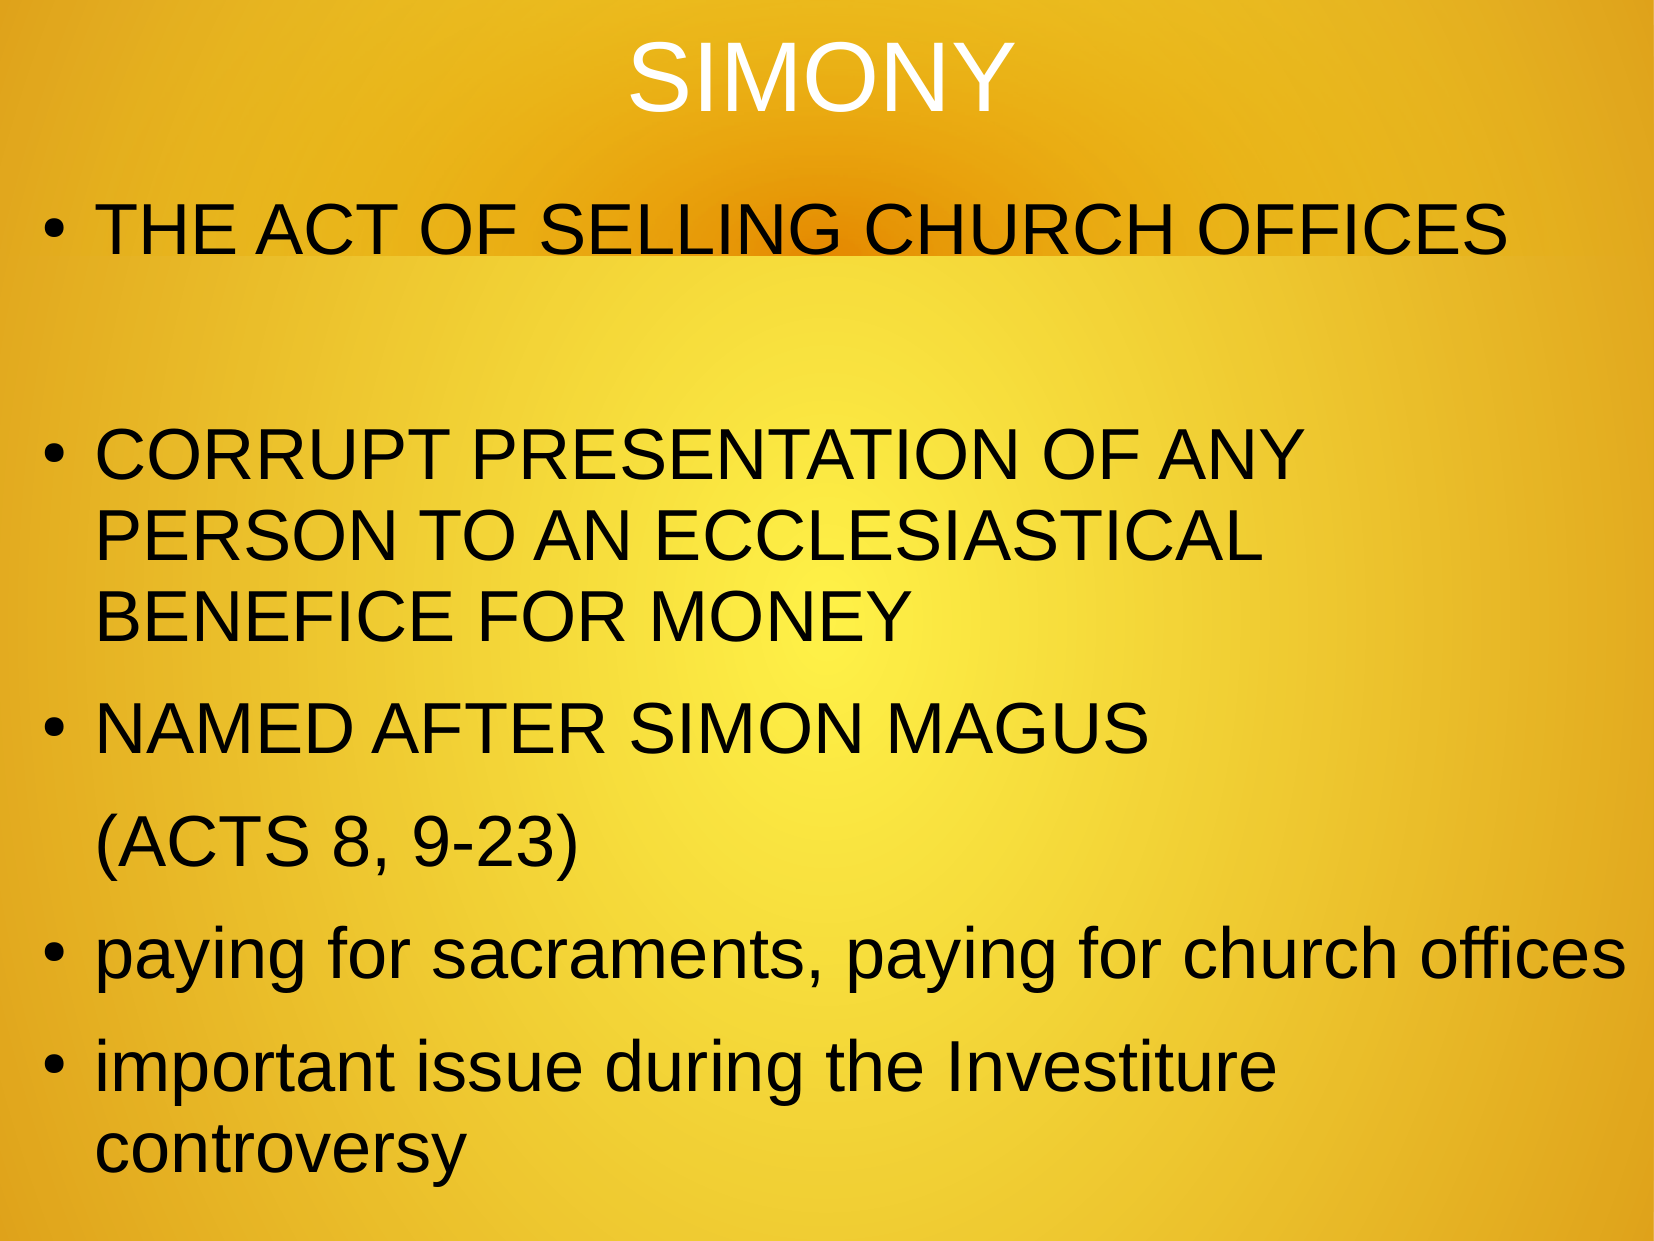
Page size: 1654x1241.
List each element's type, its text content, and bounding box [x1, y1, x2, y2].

title SIMONY [78, 0, 1567, 154]
list THE ACT OF SELLING CHURCH OFFICES CORRUPT PRESENTATION OF ANY PERSON TO AN ECCLESIASTICAL BENEFICE FOR MONEY NAMED AFTER SIMON MAGUS (ACTS 8, 9-23) paying for sacraments, paying for church offices important issue during the Investiture controversy [23, 188, 1630, 1182]
